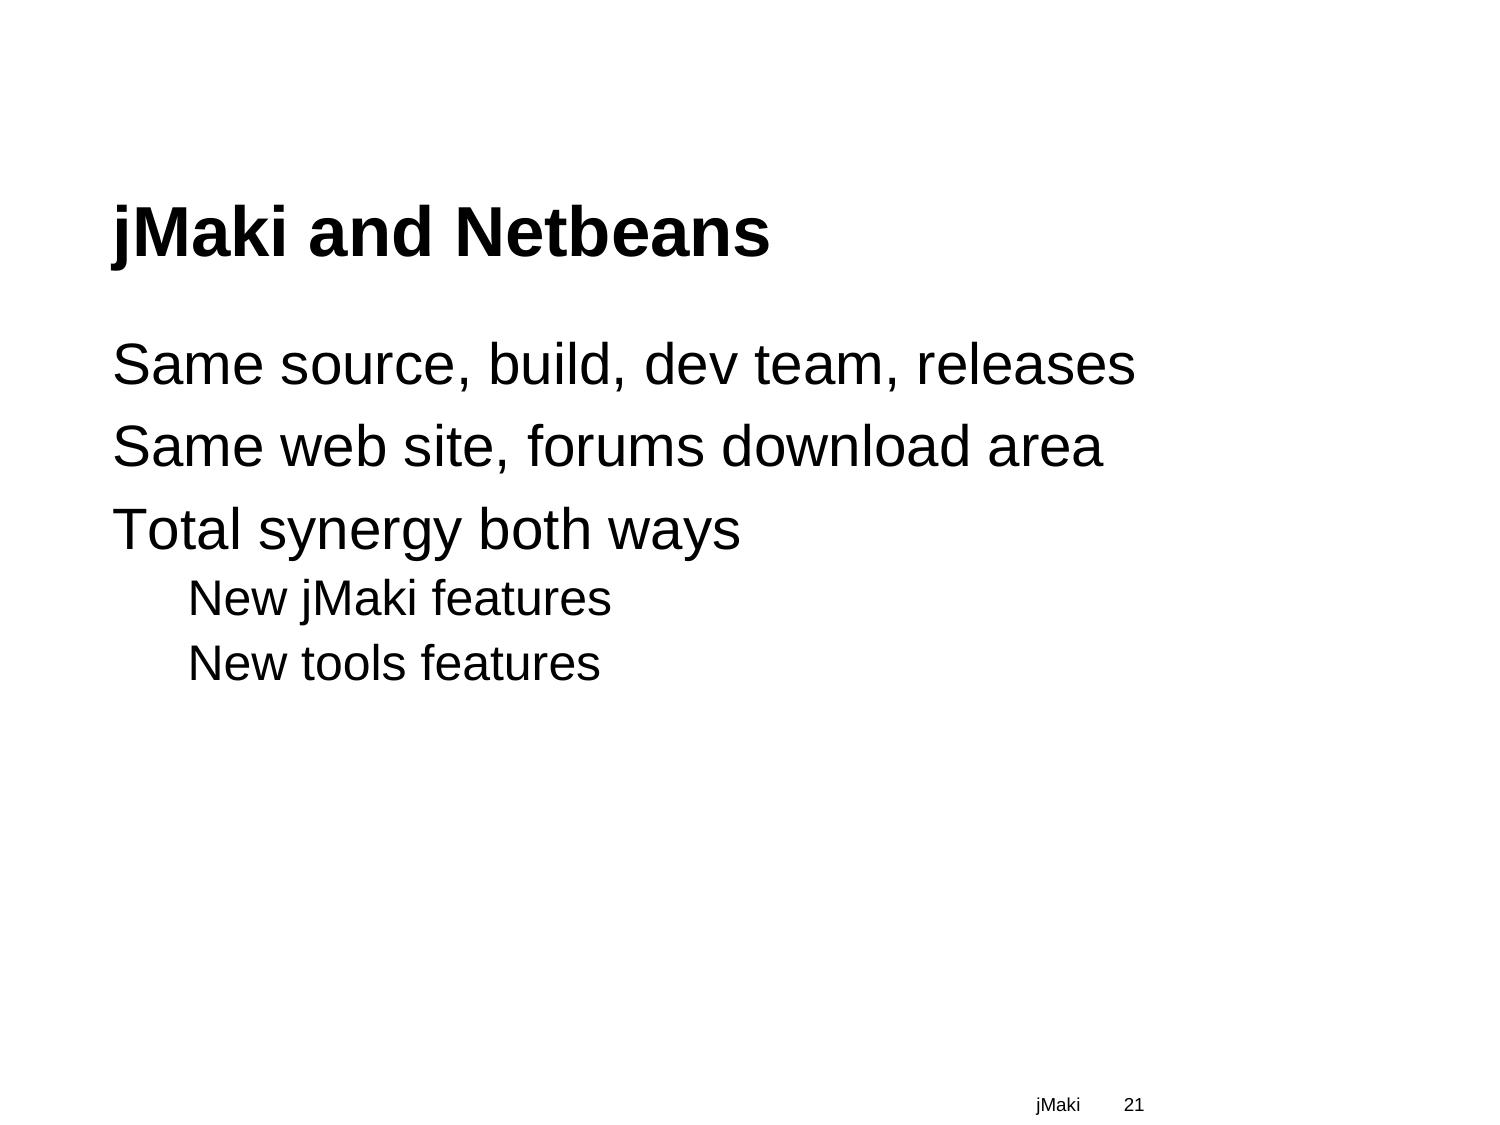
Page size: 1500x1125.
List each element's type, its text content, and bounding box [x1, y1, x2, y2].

list Same source, build, dev team, releases Same web site, forums download area Total synergy both ways New jMaki features New tools features [112, 337, 1463, 1030]
title jMaki and Netbeans [112, 119, 1417, 271]
